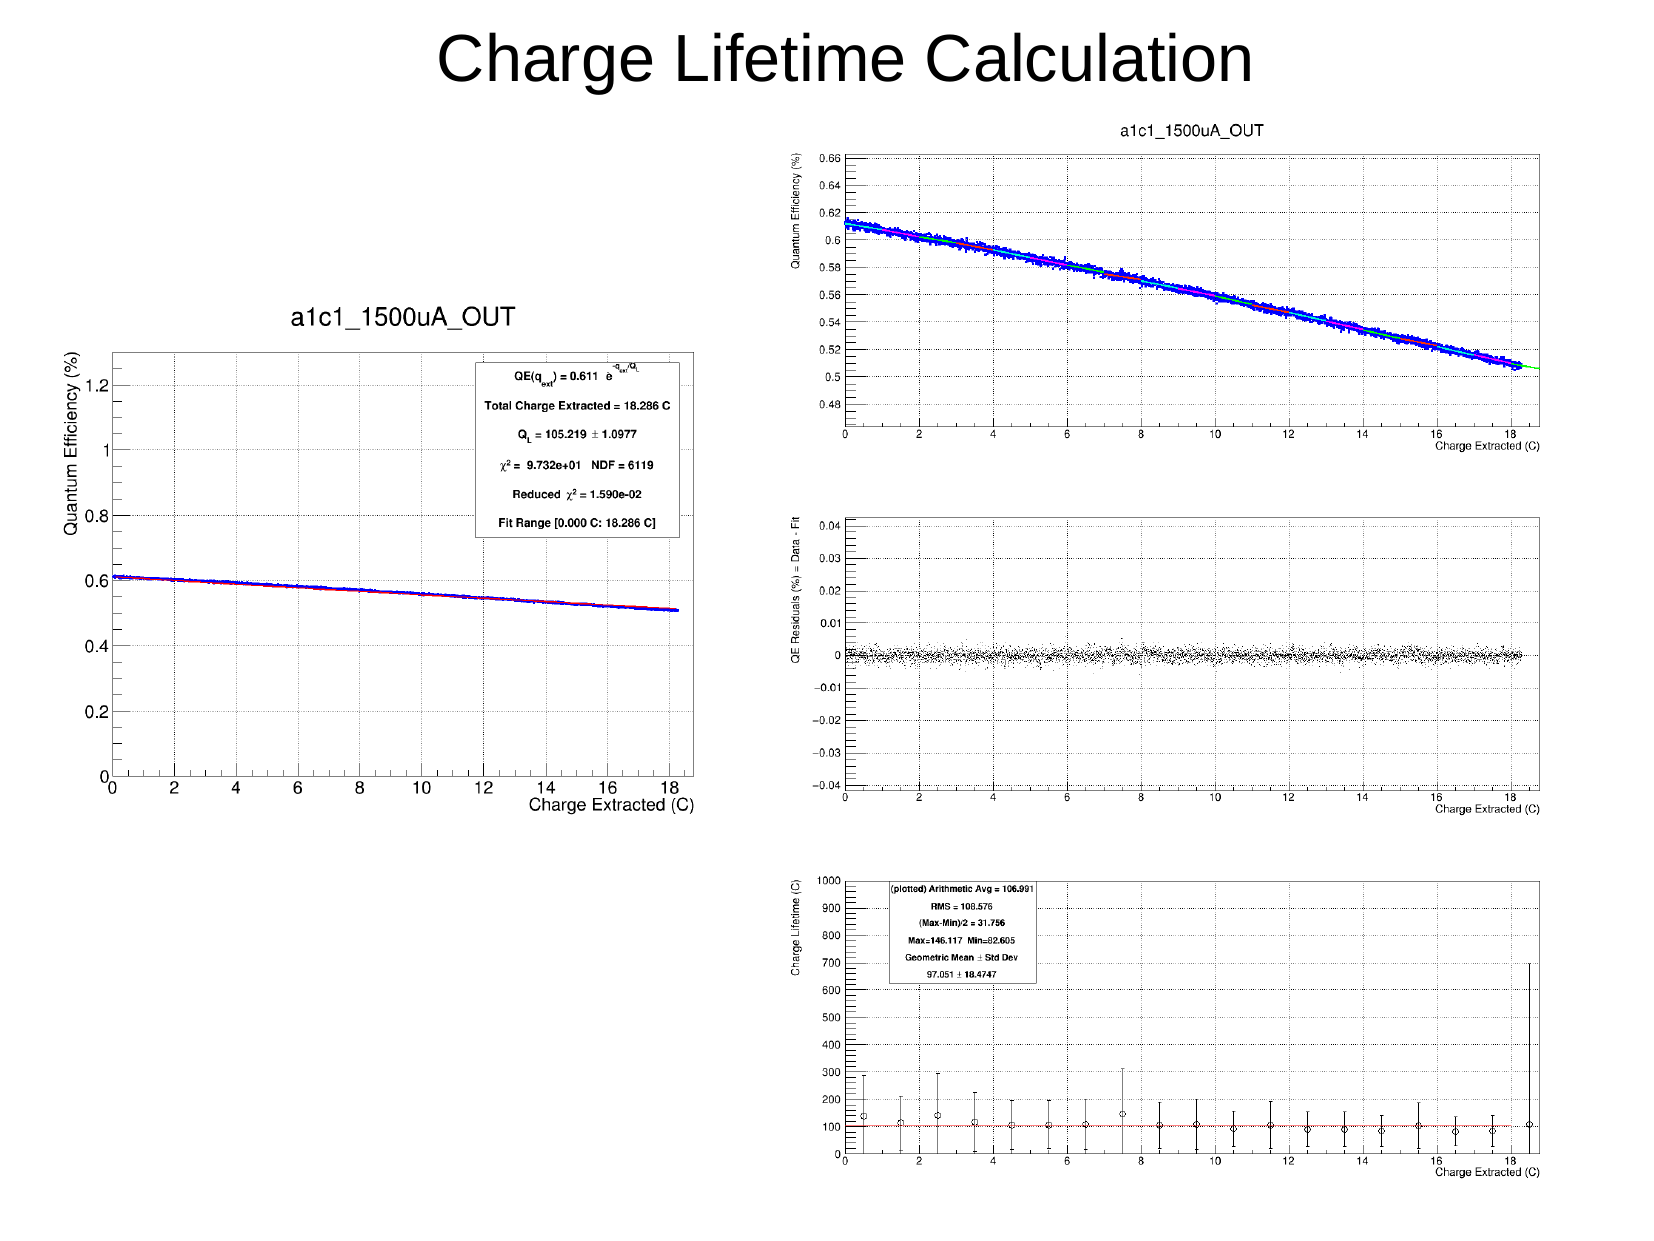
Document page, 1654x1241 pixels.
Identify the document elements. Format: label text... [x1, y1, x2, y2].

title Charge Lifetime Calculation [101, 0, 1591, 163]
picture [40, 109, 1636, 1199]
